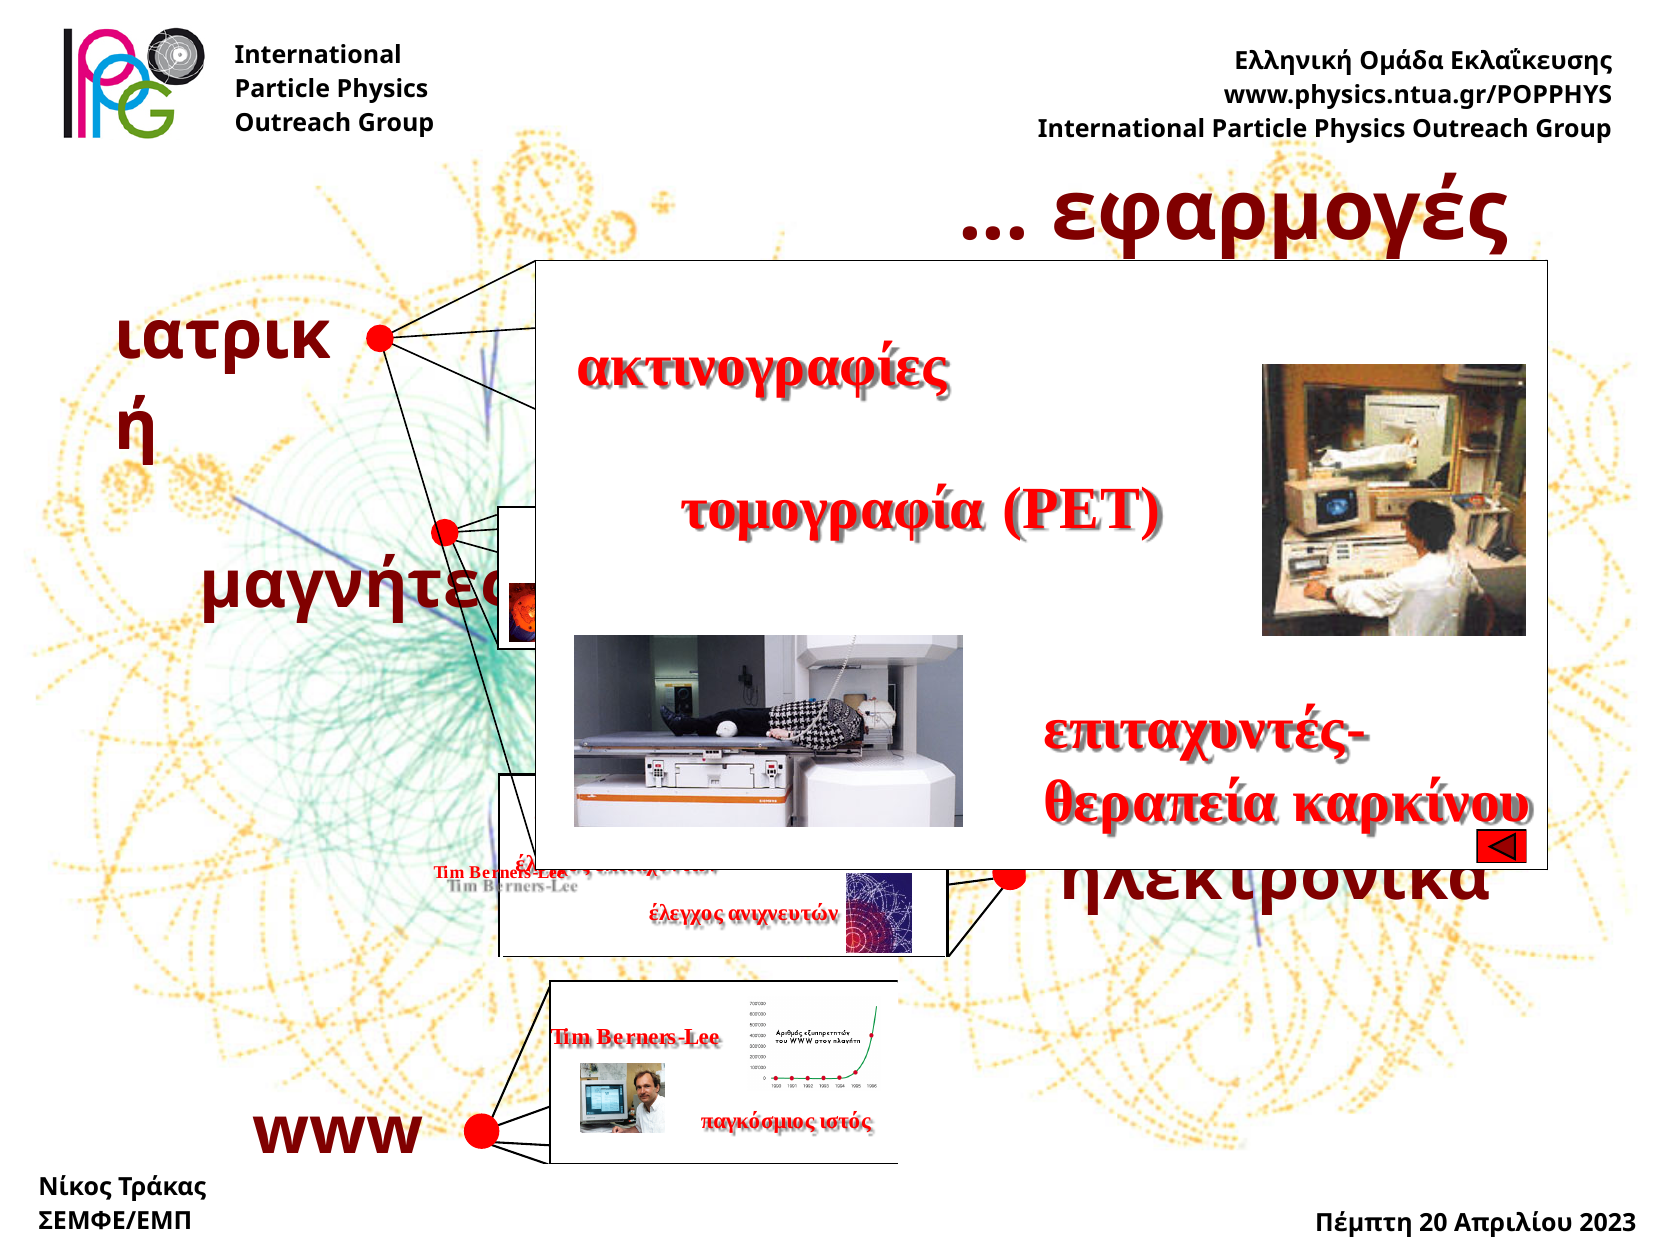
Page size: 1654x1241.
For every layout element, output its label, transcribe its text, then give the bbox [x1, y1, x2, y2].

text_box ηλεκτρονικά [1045, 905, 1506, 928]
text_box www [237, 1074, 461, 1171]
picture [0, 5, 1654, 1241]
text_box ... εφαρμογές [943, 142, 1573, 266]
text_box ιατρική [100, 278, 366, 402]
text_box μαγνήτες [184, 528, 366, 626]
